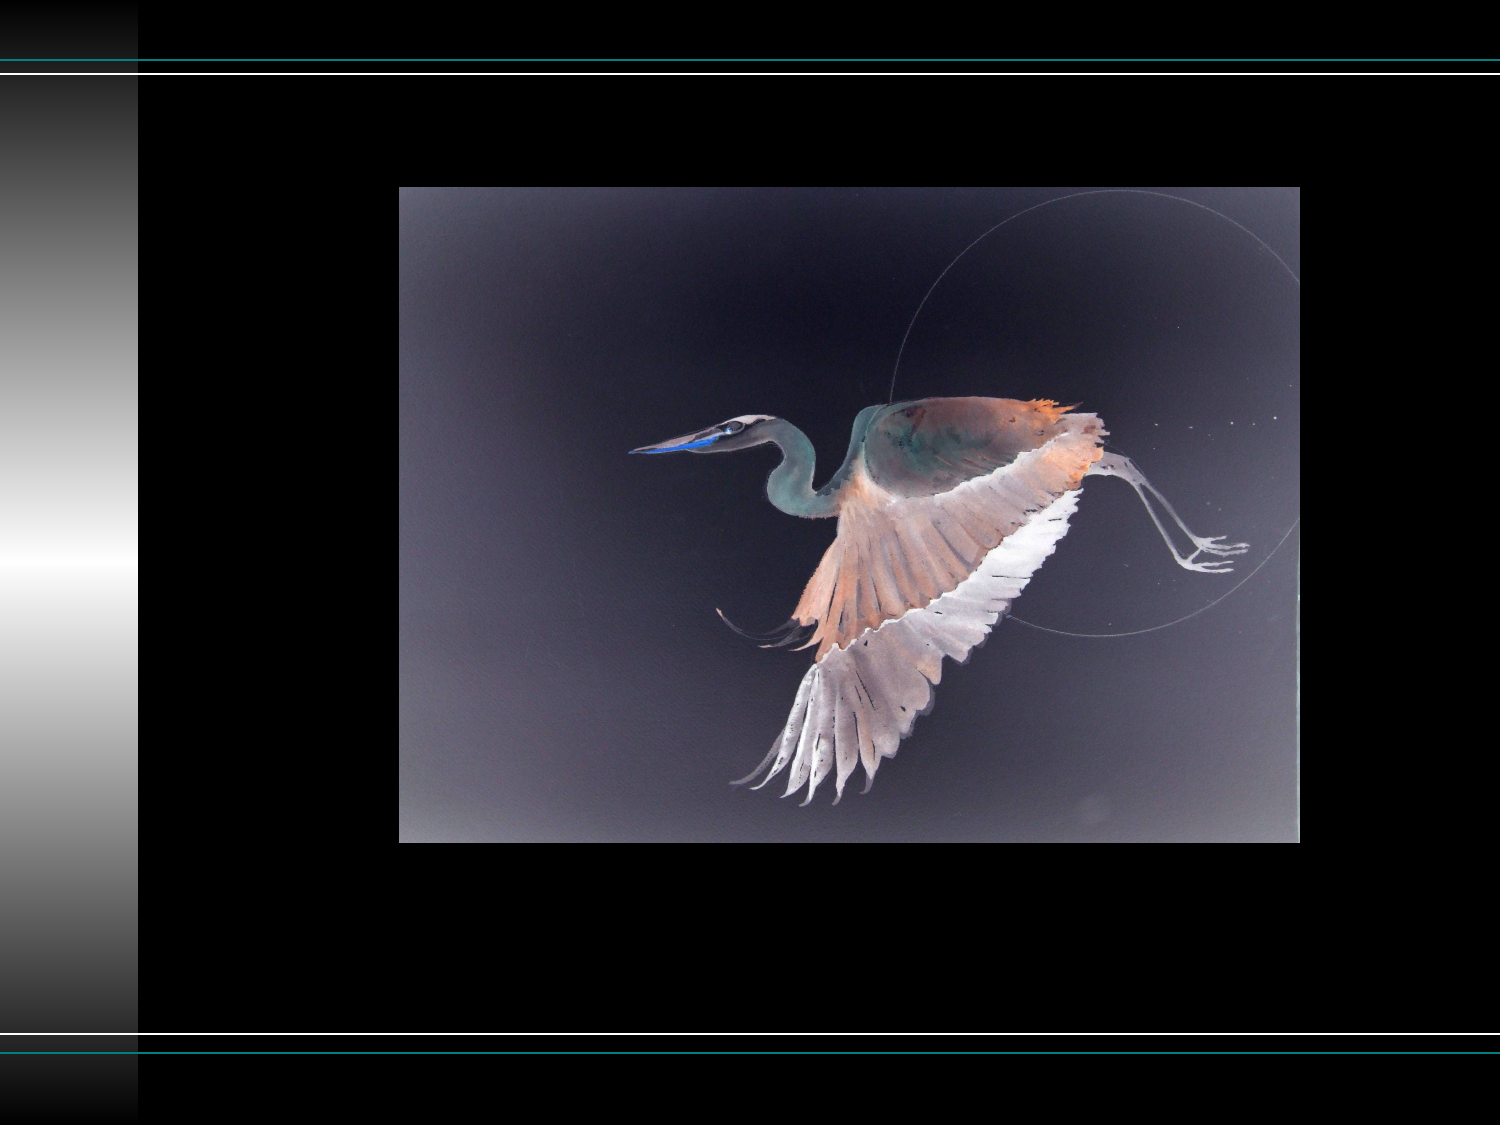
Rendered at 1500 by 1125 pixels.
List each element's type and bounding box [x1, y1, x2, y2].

picture [399, 187, 1300, 843]
